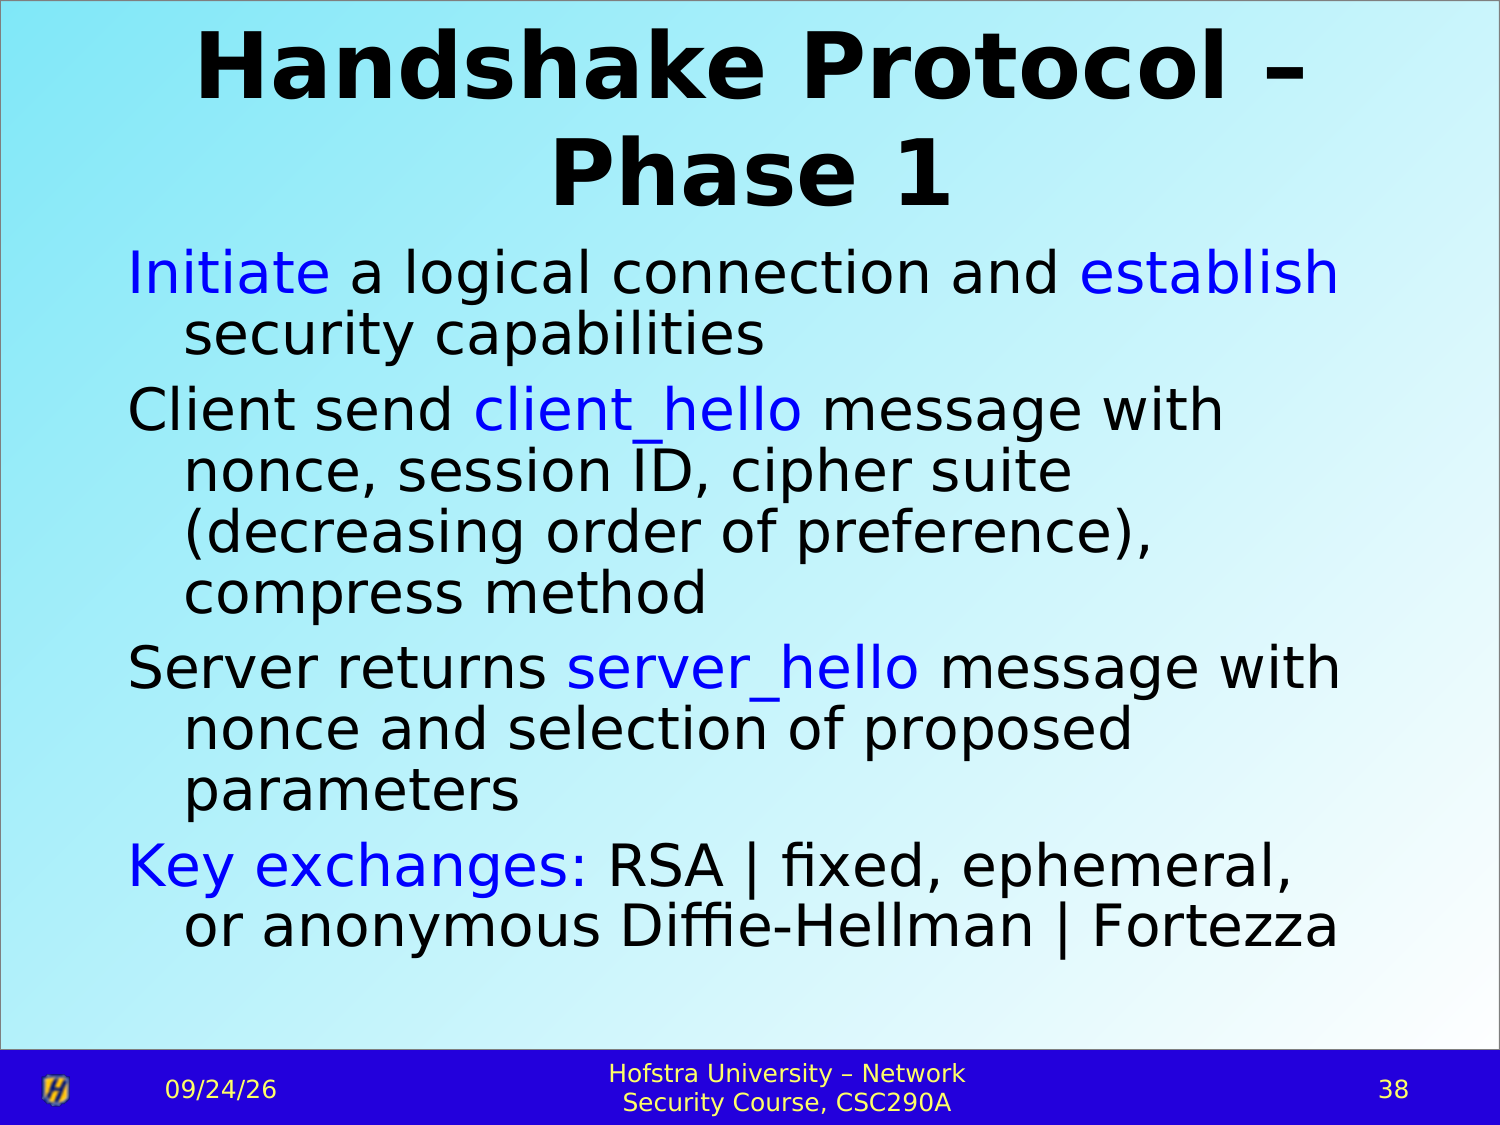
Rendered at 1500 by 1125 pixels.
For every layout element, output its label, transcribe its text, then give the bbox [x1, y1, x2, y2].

picture [37, 1072, 76, 1110]
list Initiate a logical connection and establish security capabilities Client send client_hello message with nonce, session ID, cipher suite (decreasing order of preference), compress method Server returns server_hello message with nonce and selection of proposed parameters Key exchanges: RSA | fixed, ephemeral, or anonymous Diffie-Hellman | Fortezza [112, 237, 1388, 1050]
title Handshake Protocol – Phase 1 [112, 5, 1391, 236]
